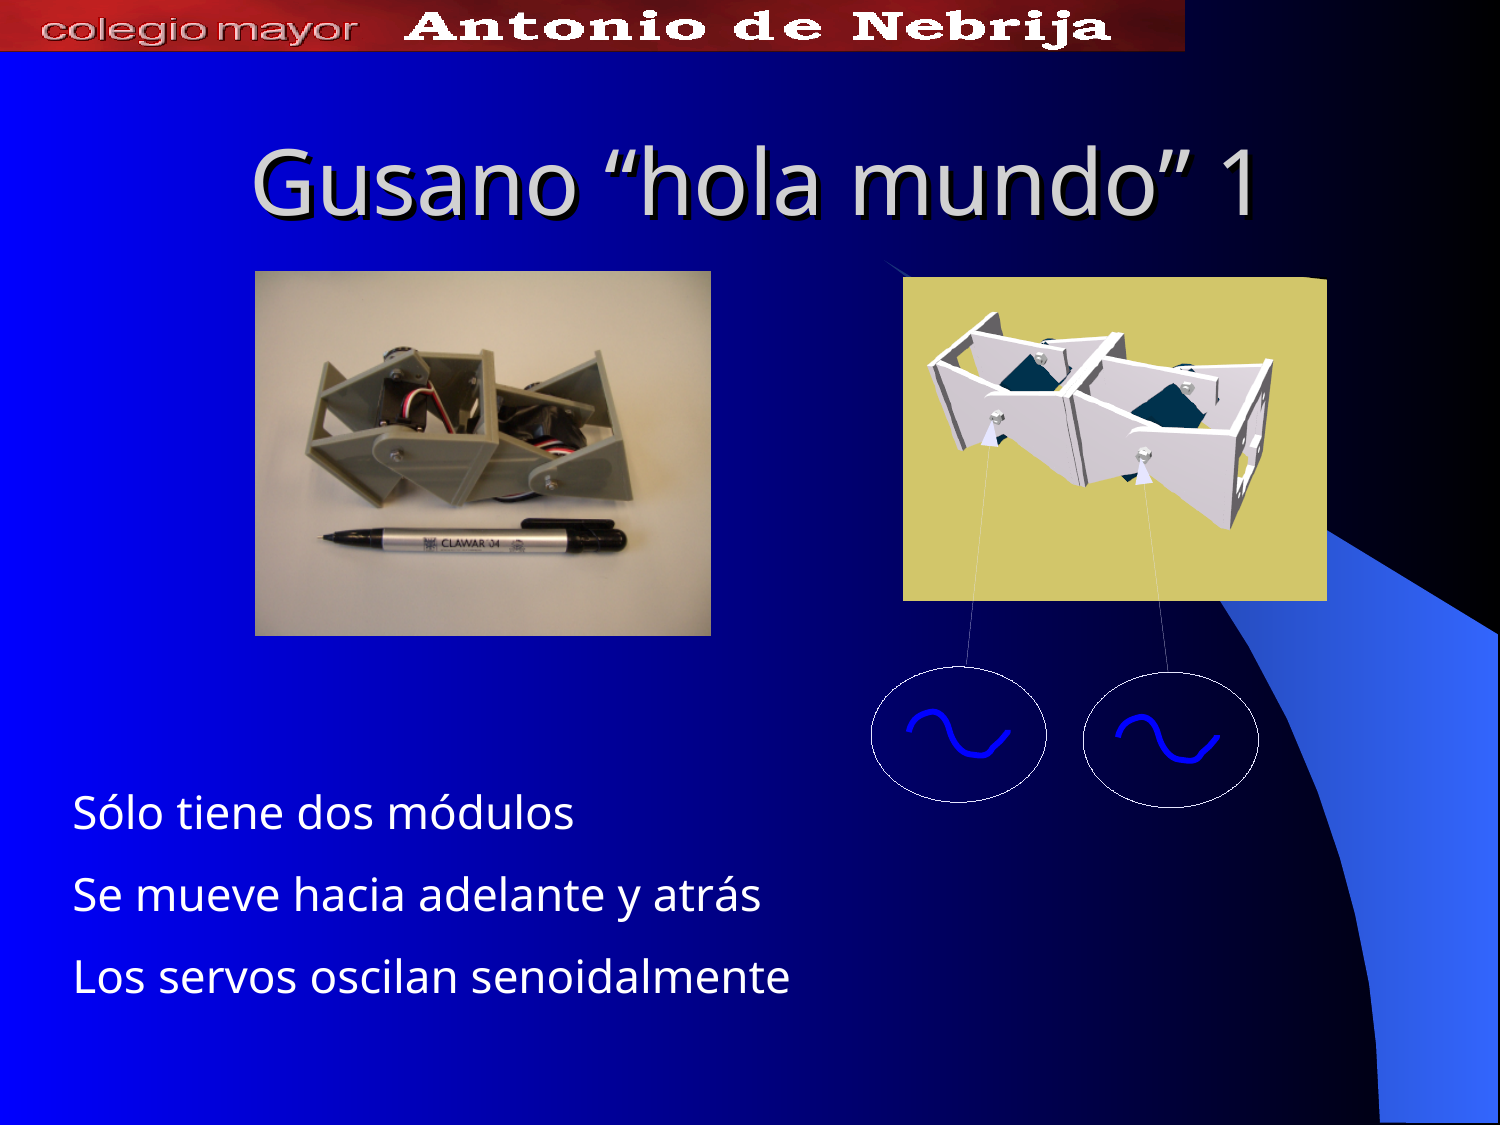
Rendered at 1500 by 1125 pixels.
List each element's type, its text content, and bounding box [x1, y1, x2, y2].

picture [0, 0, 1185, 52]
title Gusano “hola mundo” 1 [0, 117, 1500, 243]
picture [255, 271, 711, 636]
picture [903, 277, 1327, 601]
text_box Sólo tiene dos módulos Se mueve hacia adelante y atrás Los servos oscilan senoidalmente [57, 775, 953, 1013]
